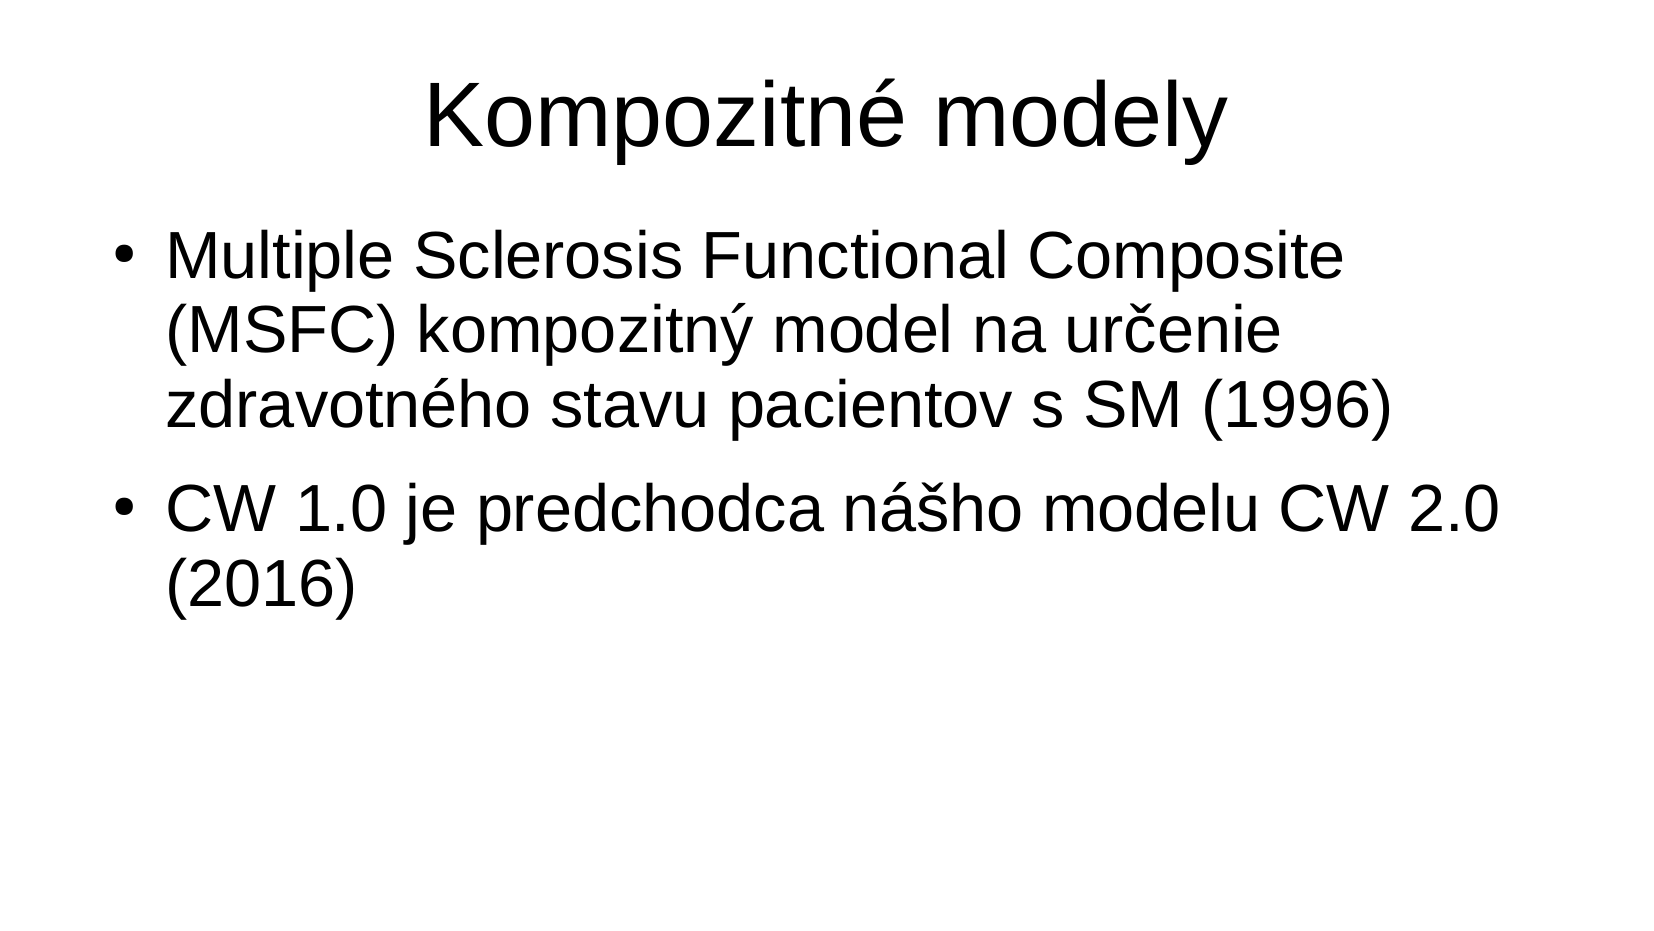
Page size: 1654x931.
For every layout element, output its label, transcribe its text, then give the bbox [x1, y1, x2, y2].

title Kompozitné modely [82, 37, 1571, 193]
list Multiple Sclerosis Functional Composite (MSFC) kompozitný model na určenie zdravotného stavu pacientov s SM (1996) CW 1.0 je predchodca nášho modelu CW 2.0 (2016) [94, 217, 1548, 758]
